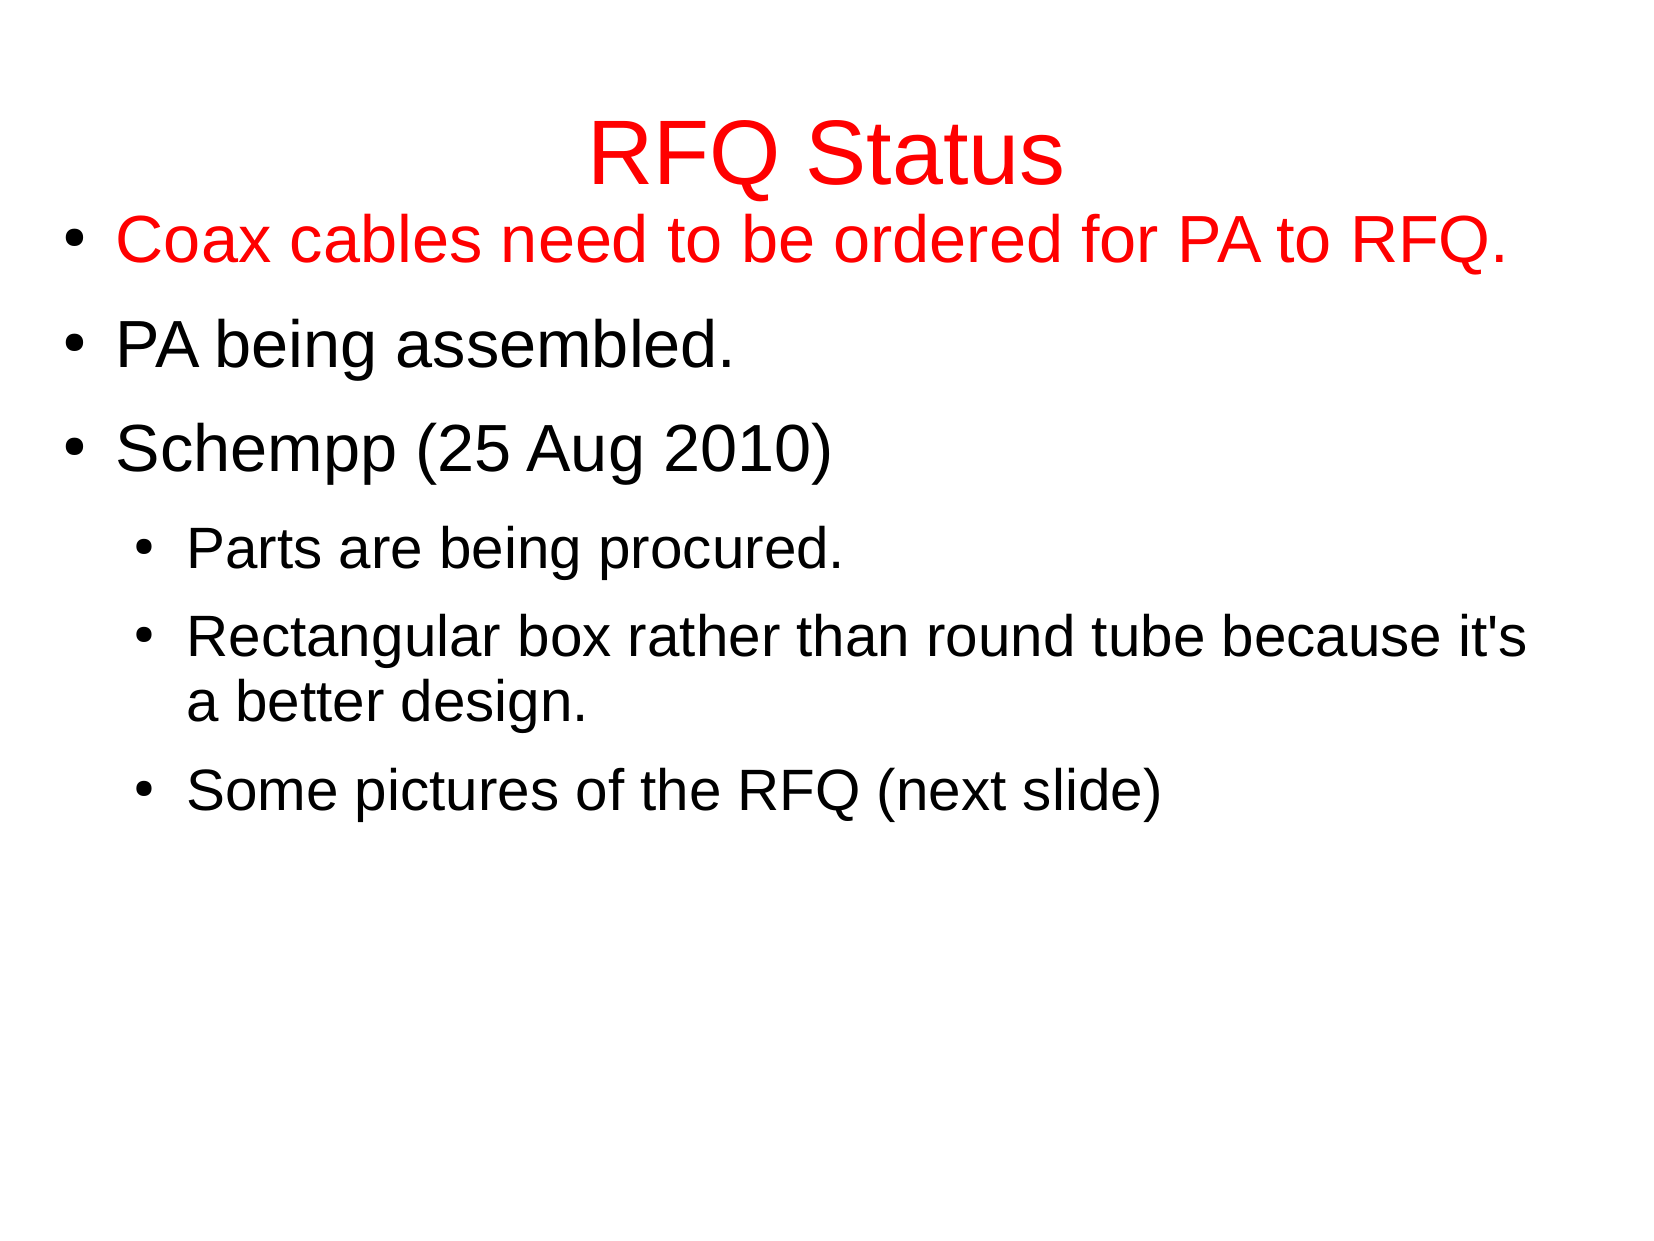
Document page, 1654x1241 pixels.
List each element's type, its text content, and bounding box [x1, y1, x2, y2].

list Coax cables need to be ordered for PA to RFQ. PA being assembled. Schempp (25 Aug 2010) Parts are being procured. Rectangular box rather than round tube because it's a better design. Some pictures of the RFQ (next slide) [45, 202, 1534, 1223]
title RFQ Status [82, 49, 1571, 257]
